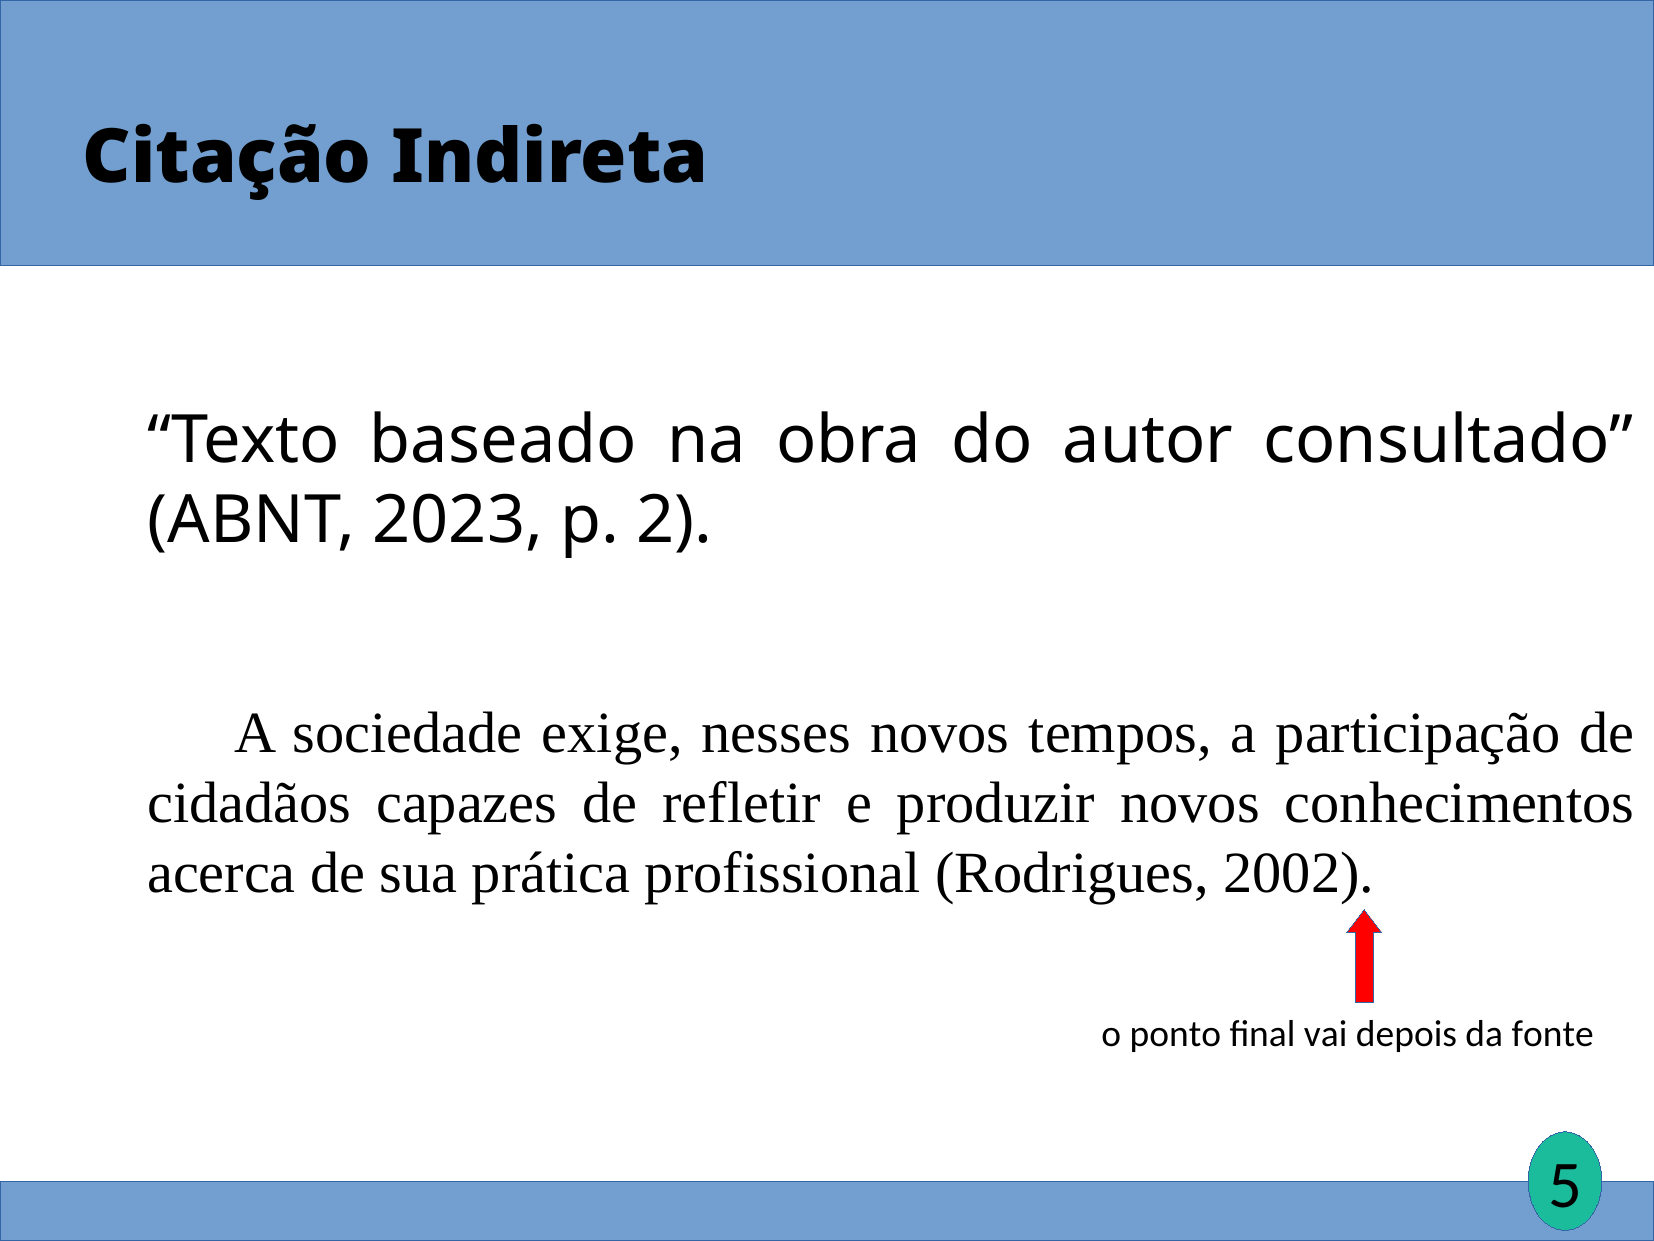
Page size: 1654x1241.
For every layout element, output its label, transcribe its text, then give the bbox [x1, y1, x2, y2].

subtitle “Texto baseado na obra do autor consultado” (ABNT, 2023, p. 2). A sociedade exige, nesses novos tempos, a participação de cidadãos capazes de refletir e produzir novos conhecimentos acerca de sua prática profissional (Rodrigues, 2002). [147, 297, 1636, 1003]
text_box [1346, 909, 1382, 1003]
title Citação Indireta [82, 56, 1571, 250]
text_box o ponto final vai depois da fonte [1086, 1002, 1610, 1062]
